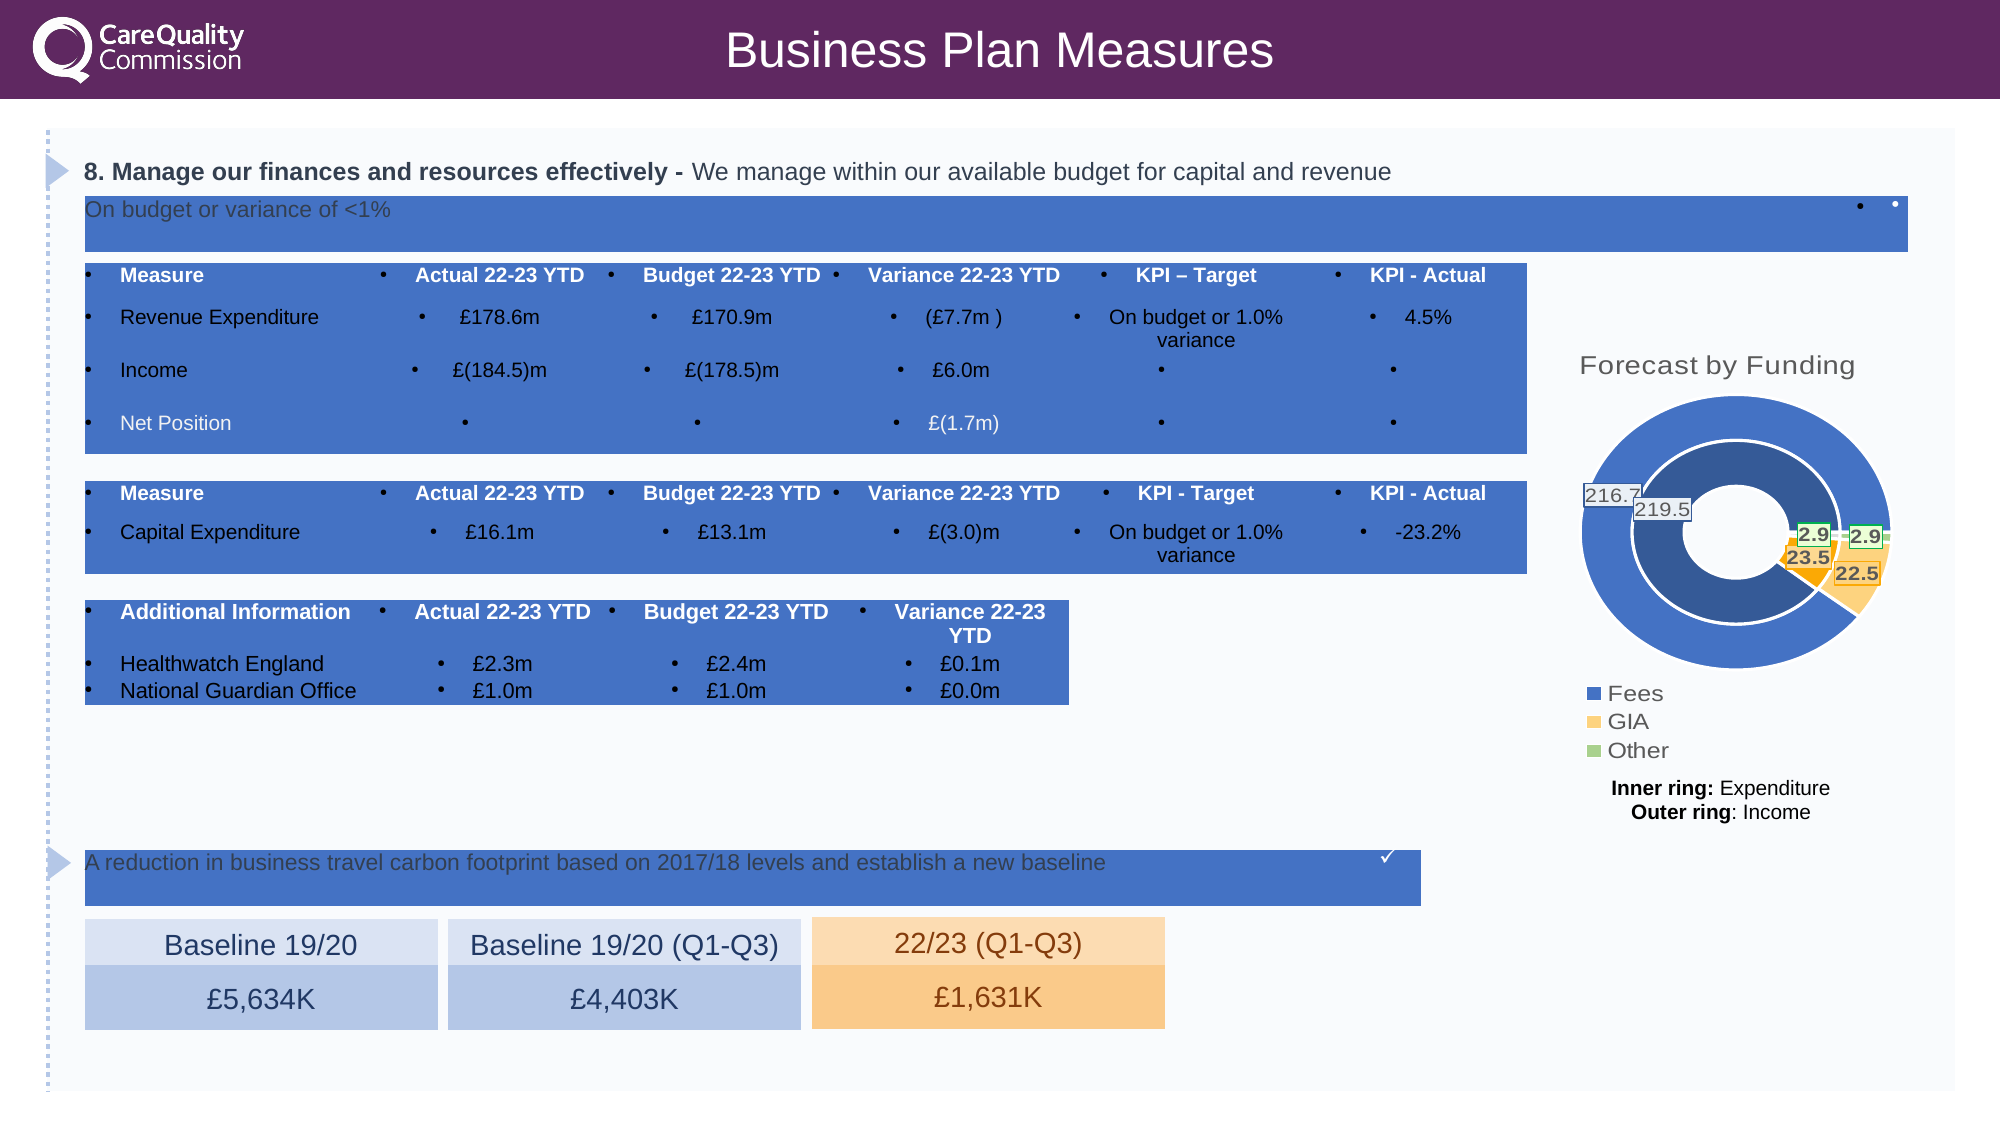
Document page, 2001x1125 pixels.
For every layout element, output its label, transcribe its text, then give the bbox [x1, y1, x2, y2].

table_cell £1.0m [602, 678, 836, 705]
table_cell [366, 412, 598, 454]
table_cell 4.5% [1295, 306, 1527, 359]
table_cell Revenue Expenditure [85, 306, 366, 359]
table_header A reduction in business travel carbon footprint based on 2017/18 levels and establish a new baseline [85, 850, 1356, 906]
text_box £1,631K [812, 965, 1165, 1029]
table_header Budget 22-23 YTD [598, 481, 830, 521]
table_cell £2.4m [602, 652, 836, 678]
table_cell £2.3m [368, 652, 602, 678]
text_box 8. Manage our finances and resources effectively - We manage within our available budget for capital and revenue [69, 147, 1893, 194]
table_cell £(1.7m) [830, 412, 1062, 454]
table_cell National Guardian Office [85, 678, 368, 705]
table_cell Healthwatch England [85, 652, 368, 678]
text_box [45, 128, 1955, 1091]
table_header KPI – Target [1062, 263, 1295, 306]
text_box Baseline 19/20 (Q1-Q3) [448, 919, 801, 965]
table_cell £178.6m [366, 306, 598, 359]
table_cell [1295, 412, 1471, 454]
table_header Variance 22-23 YTD [830, 263, 1062, 306]
table_cell (£7.7m ) [830, 306, 1062, 359]
table_cell £170.9m [598, 306, 830, 359]
table_cell Income [85, 359, 366, 412]
text_box £5,634K [85, 965, 438, 1030]
table_header Additional Information [85, 600, 368, 652]
text_box 22/23 (Q1-Q3) [812, 917, 1165, 965]
table_cell £(178.5)m [598, 359, 830, 412]
table_header Measure [85, 481, 366, 521]
table_cell £13.1m [598, 521, 830, 574]
table_header KPI - Actual [1295, 263, 1527, 306]
table_header Actual 22-23 YTD [366, 481, 598, 521]
table_header Variance 22-23 YTD [830, 481, 1062, 521]
table_header Actual 22-23 YTD [368, 600, 602, 652]
table_cell -23.2% [1295, 521, 1471, 574]
text_box Inner ring: Expenditure Outer ring: Income [1485, 766, 1957, 833]
table_cell £0.0m [836, 678, 1069, 705]
table_cell Capital Expenditure [85, 521, 366, 574]
picture [32, 16, 245, 84]
table_cell £1.0m [368, 678, 602, 705]
table_cell £(3.0)m [830, 521, 1062, 574]
text_box £4,403K [448, 965, 801, 1030]
text_box [0, 0, 2000, 99]
table_header Budget 22-23 YTD [598, 263, 830, 306]
table_header Budget 22-23 YTD [602, 600, 836, 652]
table_cell On budget or 1.0% variance [1062, 306, 1295, 359]
table_cell £(184.5)m [366, 359, 598, 412]
table_header  [1356, 850, 1421, 906]
table_header On budget or variance of <1% [85, 196, 1848, 252]
table_header  [1848, 196, 1908, 252]
table_cell £6.0m [830, 359, 1062, 412]
table_header Variance 22-23 YTD [836, 600, 1069, 652]
text_box Baseline 19/20 [85, 919, 438, 965]
table_cell [1062, 359, 1295, 412]
table_header Measure [85, 263, 366, 306]
table_header KPI - Actual [1295, 481, 1471, 521]
table_cell £16.1m [366, 521, 598, 574]
table_header KPI - Target [1062, 481, 1295, 521]
table_cell £0.1m [836, 652, 1069, 678]
table_cell [598, 412, 830, 454]
table_cell Net Position [85, 412, 366, 454]
table_header Actual 22-23 YTD [366, 263, 598, 306]
table_cell [1062, 412, 1295, 454]
chart [1471, 328, 1966, 769]
table_cell On budget or 1.0% variance [1062, 521, 1295, 574]
text_box Business Plan Measures [641, 9, 1358, 86]
table_cell [1295, 359, 1471, 412]
